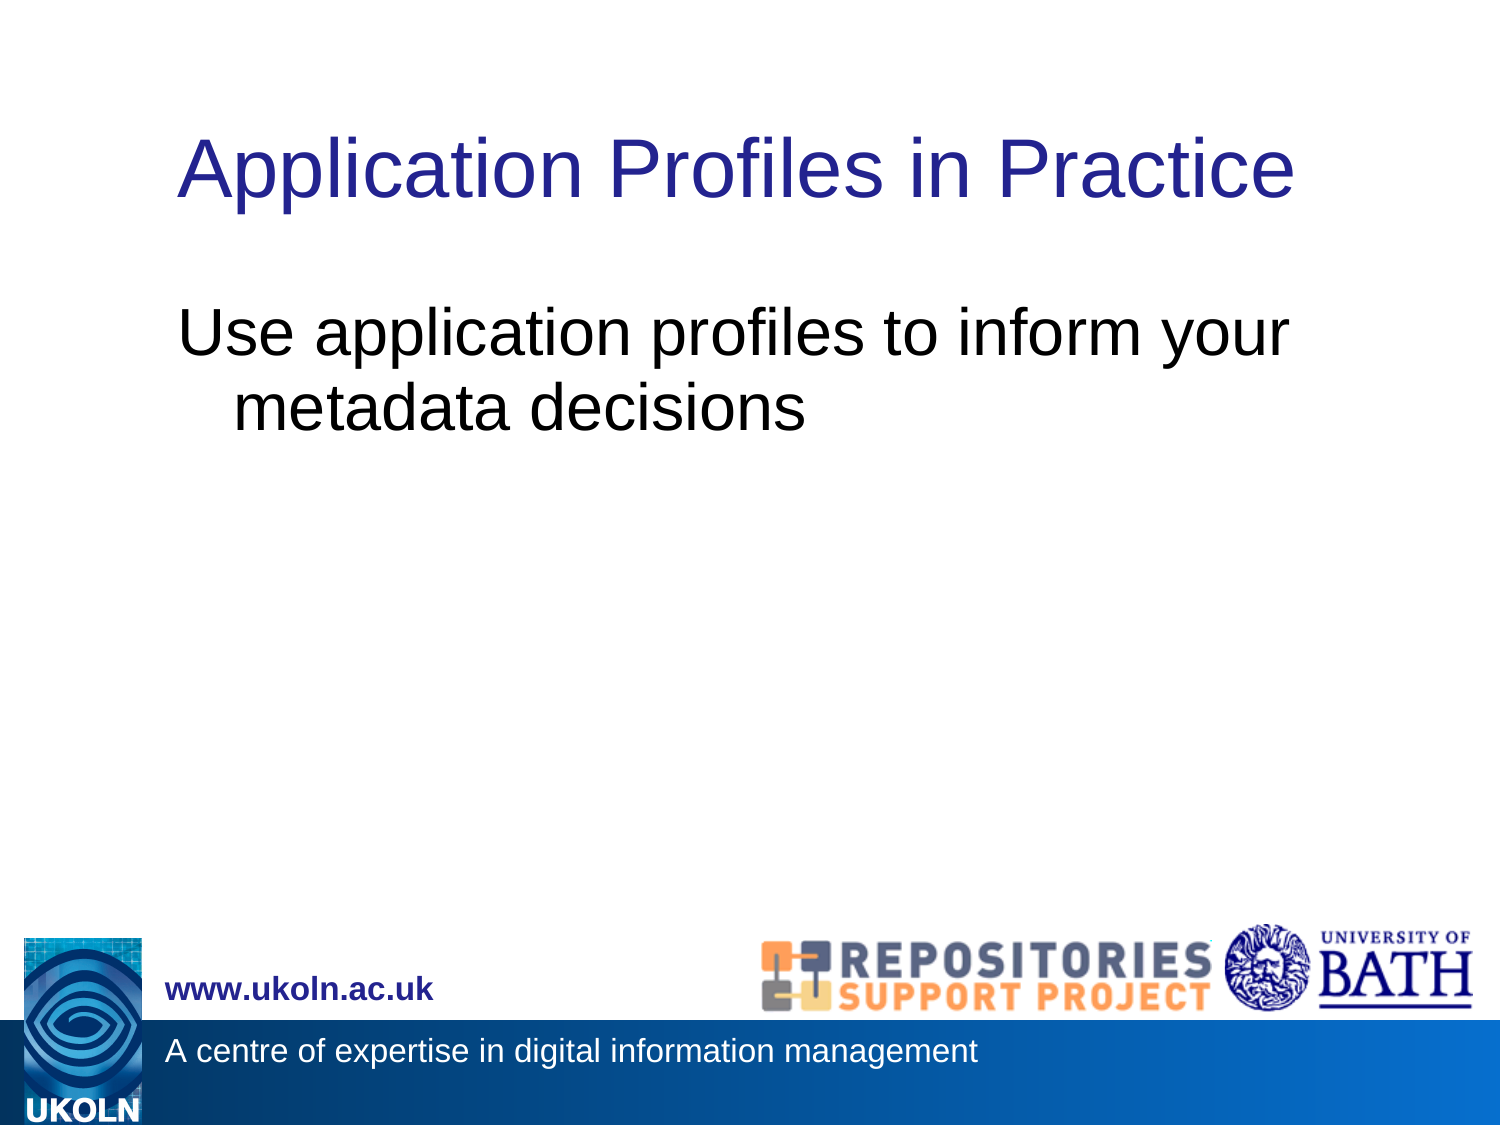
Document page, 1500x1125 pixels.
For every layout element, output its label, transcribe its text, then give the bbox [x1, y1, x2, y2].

list Use application profiles to inform your metadata decisions [162, 287, 1375, 938]
picture [1224, 924, 1473, 1015]
picture [761, 940, 1212, 1013]
picture [24, 950, 142, 1125]
title Application Profiles in Practice [162, 87, 1375, 250]
